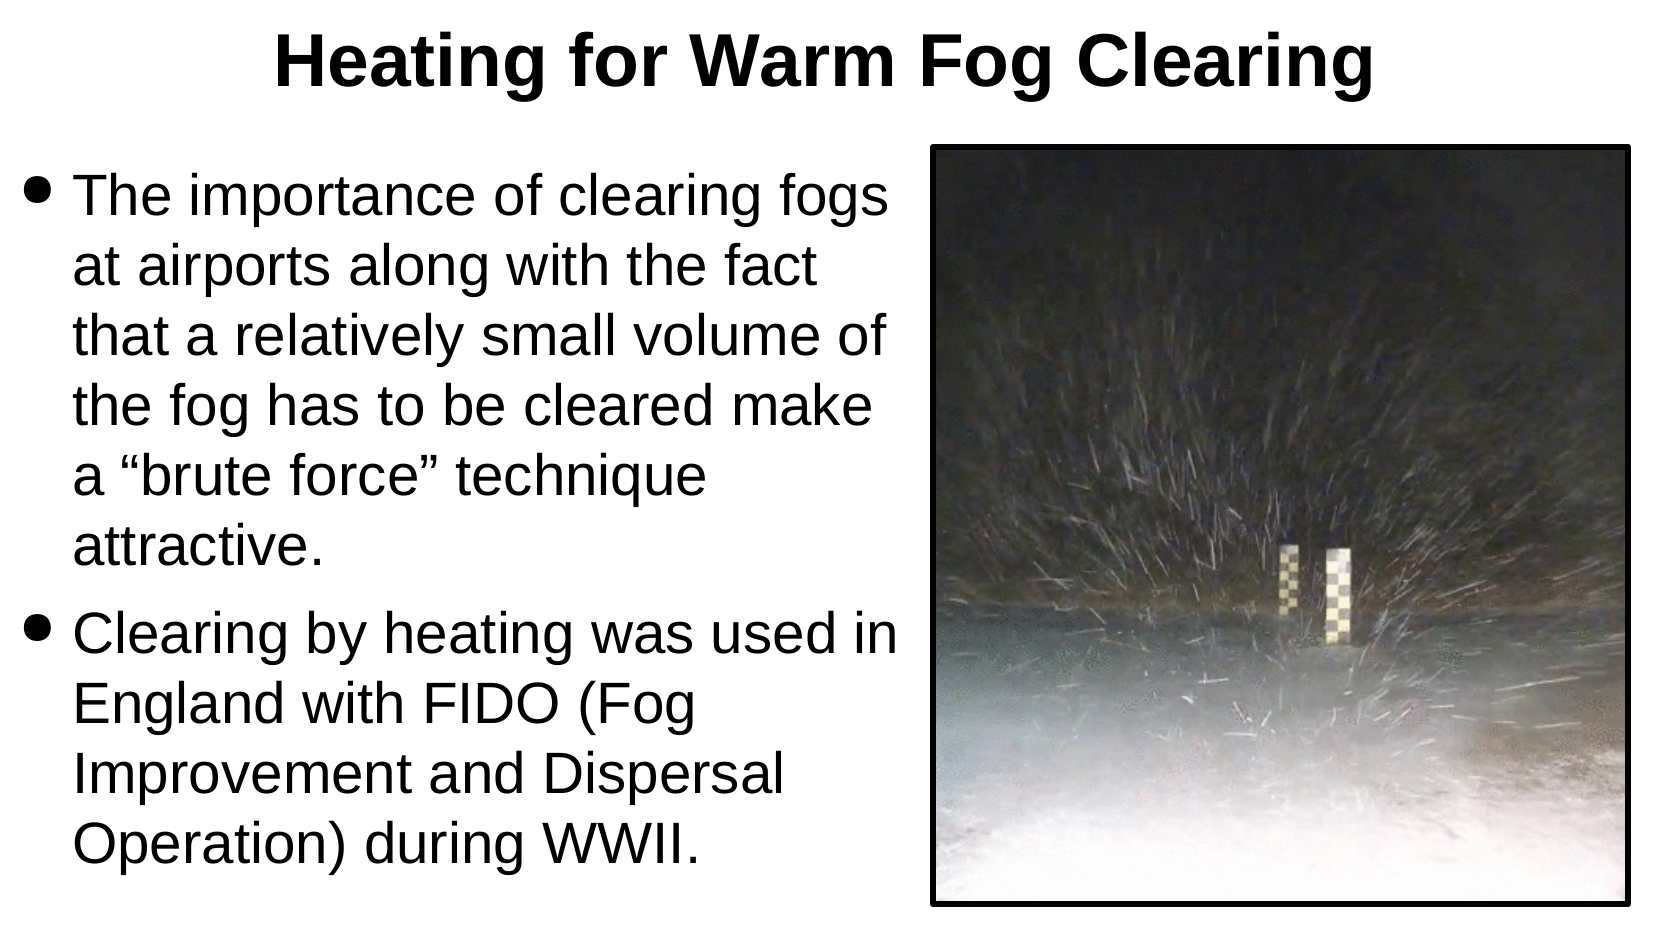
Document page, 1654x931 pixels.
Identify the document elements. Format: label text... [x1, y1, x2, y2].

title Heating for Warm Fog Clearing [0, 5, 1654, 107]
text_box The importance of clearing fogs at airports along with the fact that a relatively small volume of the fog has to be cleared make a “brute force” technique attractive. Clearing by heating was used in England with FIDO (Fog Improvement and Dispersal Operation) during WWII. [4, 149, 930, 883]
picture [936, 149, 1626, 902]
